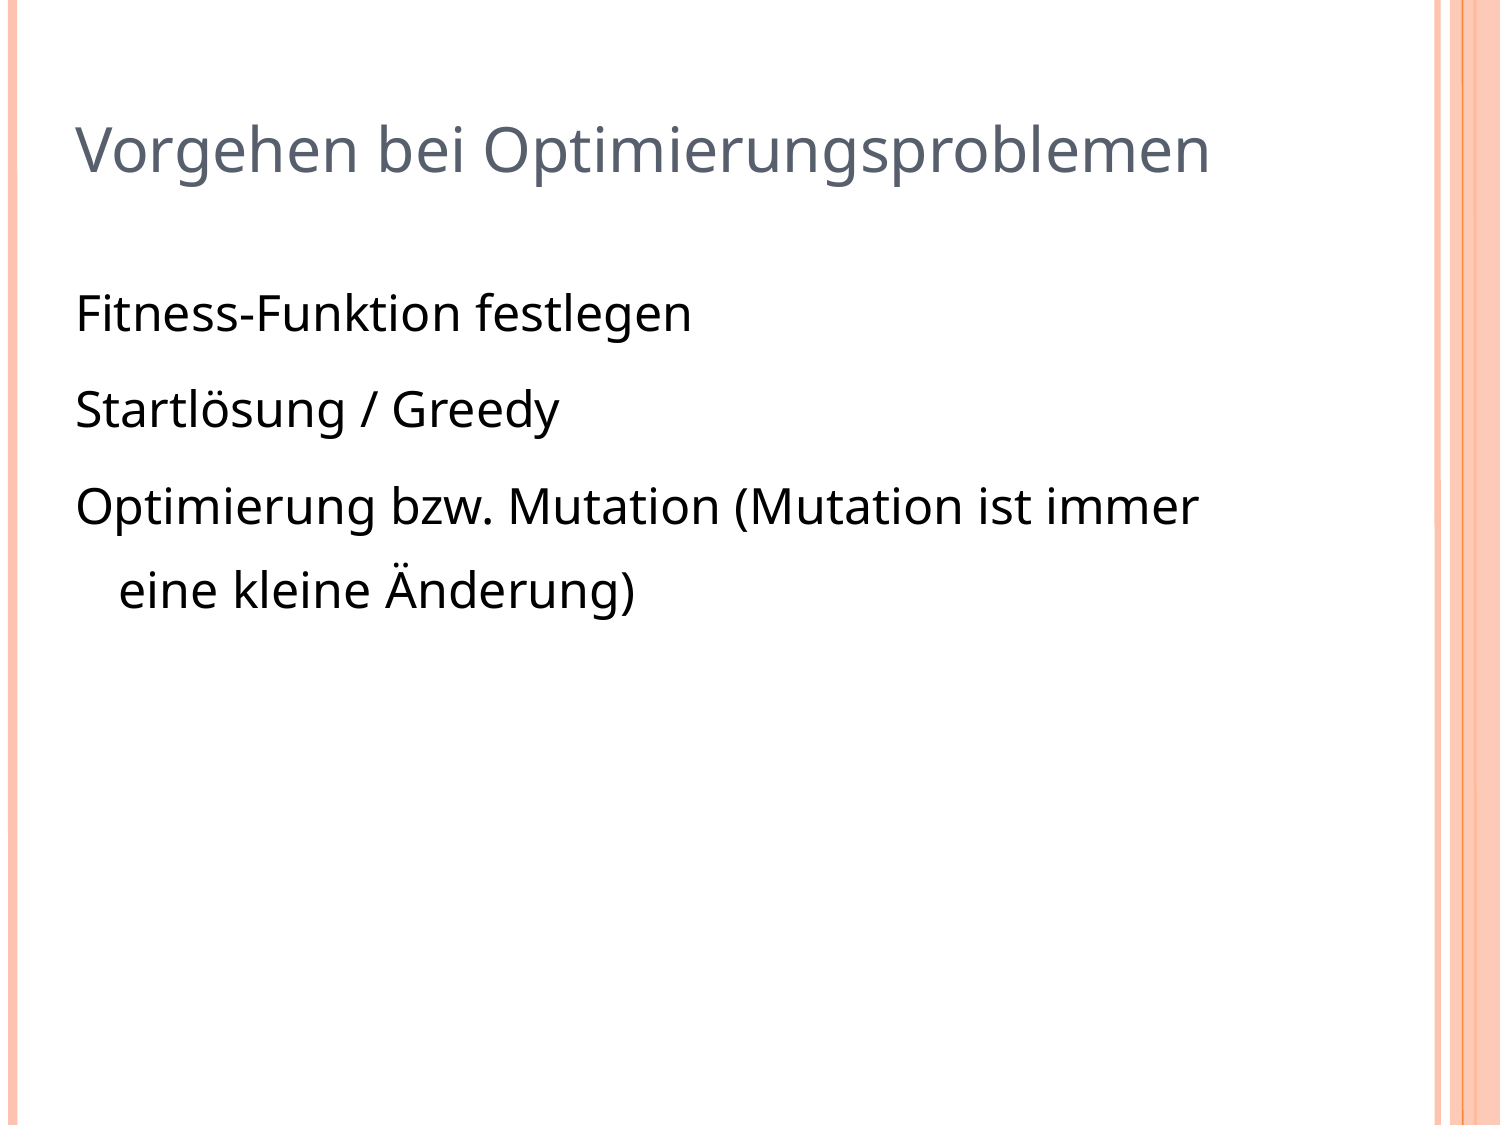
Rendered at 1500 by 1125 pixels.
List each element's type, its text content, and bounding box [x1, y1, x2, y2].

title Vorgehen bei Optimierungsproblemen [74, 46, 1300, 232]
list Fitness-Funktion festlegen Startlösung / Greedy Optimierung bzw. Mutation (Mutation ist immer eine kleine Änderung)‏ [74, 262, 1300, 1048]
